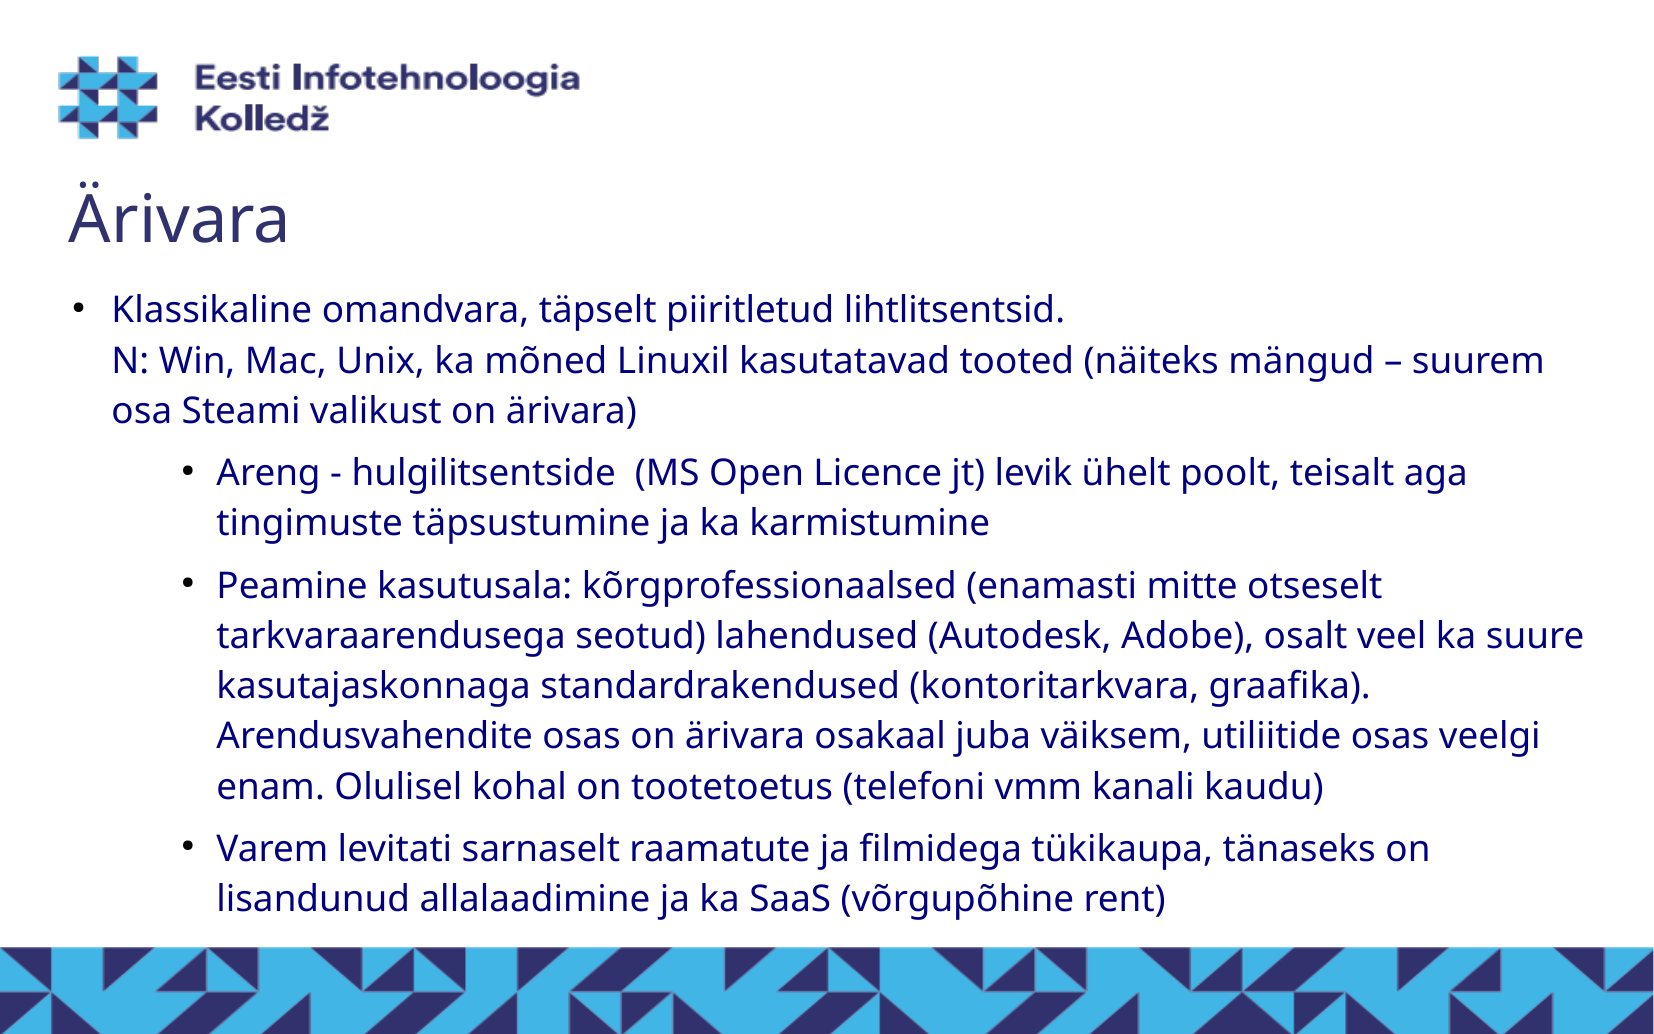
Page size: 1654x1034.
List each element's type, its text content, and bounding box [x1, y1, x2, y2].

list Klassikaline omandvara, täpselt piiritletud lihtlitsentsid. N: Win, Mac, Unix, ka mõned Linuxil kasutatavad tooted (näiteks mängud – suurem osa Steami valikust on ärivara) Areng - hulgilitsentside (MS Open Licence jt) levik ühelt poolt, teisalt aga tingimuste täpsustumine ja ka karmistumine Peamine kasutusala: kõrgprofessionaalsed (enamasti mitte otseselt tarkvaraarendusega seotud) lahendused (Autodesk, Adobe), osalt veel ka suure kasutajaskonnaga standardrakendused (kontoritarkvara, graafika). Arendusvahendite osas on ärivara osakaal juba väiksem, utiliitide osas veelgi enam. Olulisel kohal on tootetoetus (telefoni vmm kanali kaudu) Varem levitati sarnaselt raamatute ja filmidega tükikaupa, tänaseks on lisandunud allalaadimine ja ka SaaS (võrgupõhine rent) [59, 283, 1595, 936]
title Ärivara [68, 147, 1536, 283]
